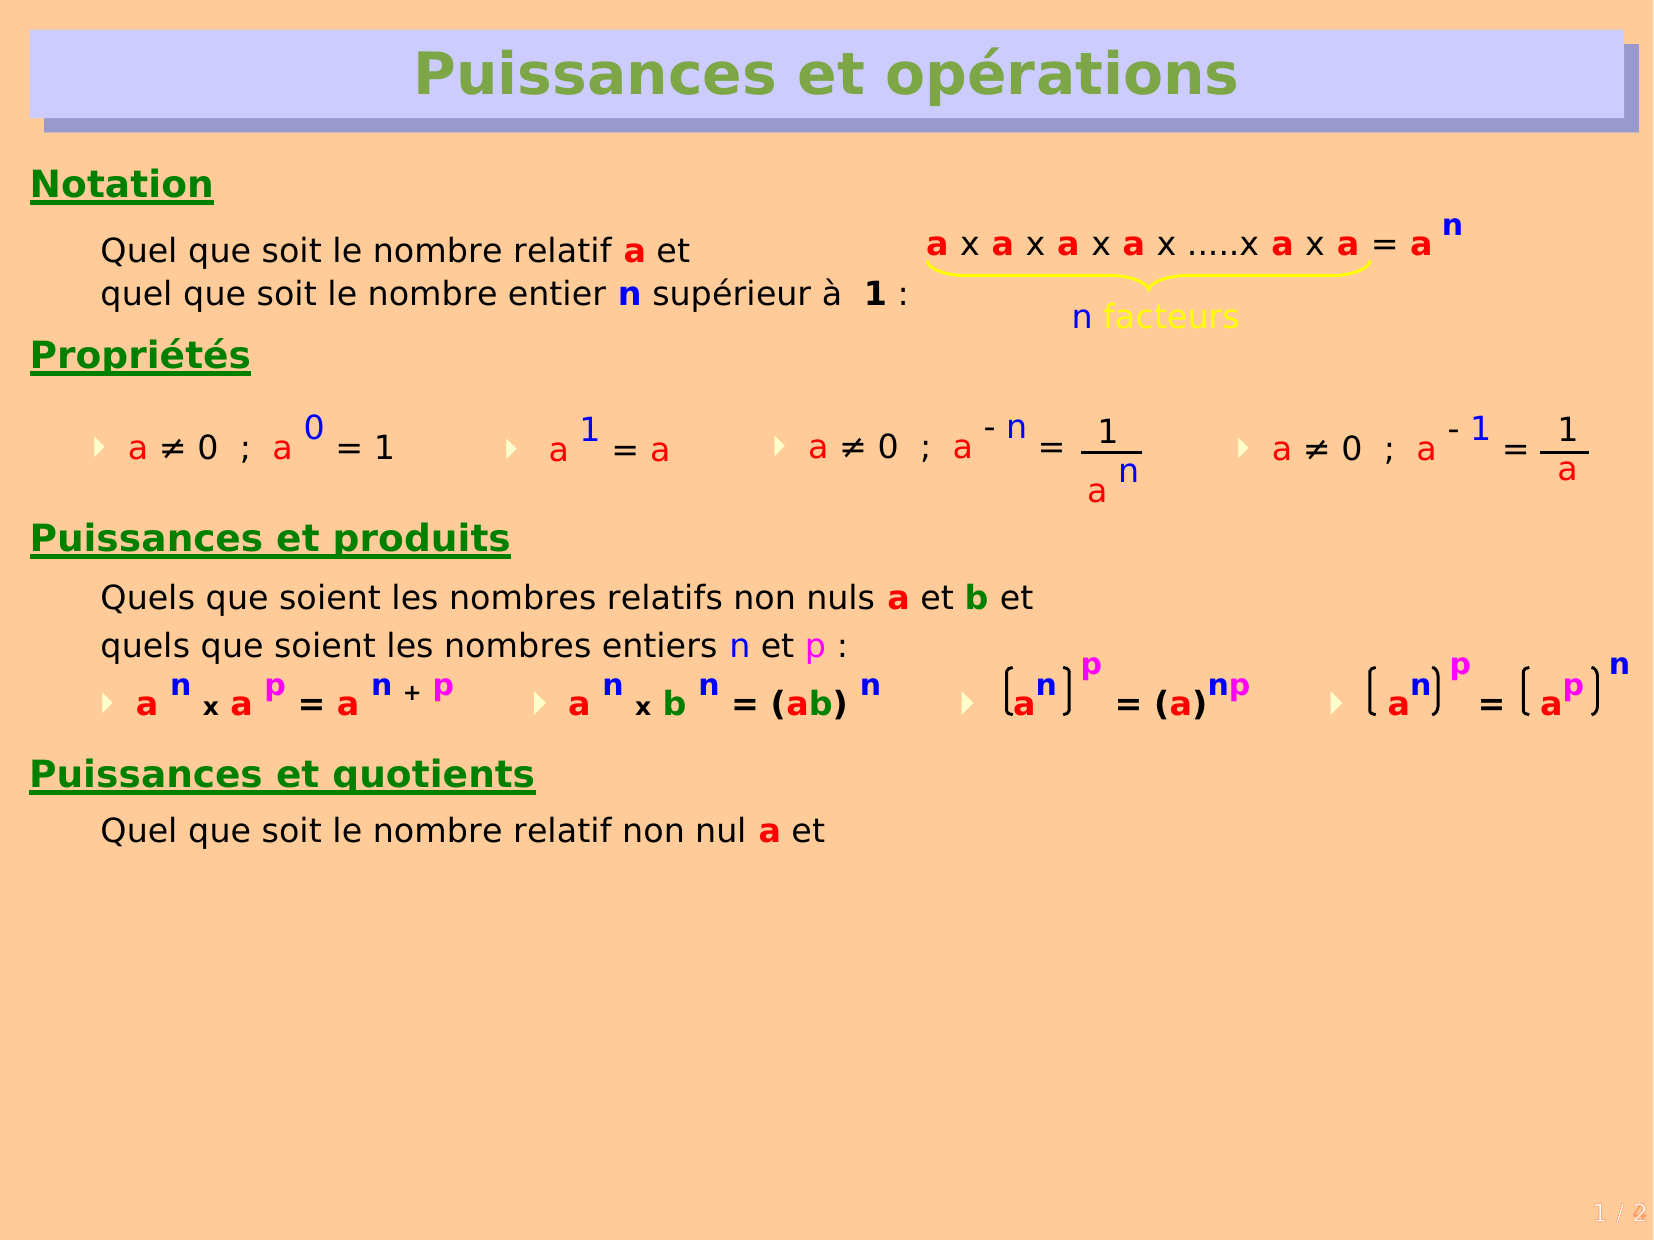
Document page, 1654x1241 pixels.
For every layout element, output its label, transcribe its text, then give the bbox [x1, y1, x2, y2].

text_box  a ≠ 0 ; a - n = [765, 408, 1076, 469]
text_box a x a x a x a x .....x a x a = a n [925, 207, 1472, 264]
text_box Puissances et produits [29, 516, 512, 561]
text_box n facteurs [1071, 297, 1241, 337]
text_box Puissances et quotients [29, 752, 536, 798]
text_box Quel que soit le nombre relatif non nul a et [100, 804, 836, 858]
text_box  a 1 = a [496, 410, 670, 472]
text_box  an = (a)np [950, 667, 1253, 724]
text_box  a n x a p = a n + p [91, 667, 456, 724]
text_box Quel que soit le nombre relatif a et [100, 224, 691, 274]
text_box p [1080, 646, 1103, 703]
text_box 1 a n [1087, 412, 1140, 451]
text_box  a n x b n = (ab) n [521, 667, 885, 724]
text_box 1 a n [1087, 454, 1140, 511]
text_box  an = ap [1318, 667, 1611, 724]
text_box  a ≠ 0 ; a - 1 = [1229, 410, 1540, 471]
text_box quel que soit le nombre entier n supérieur à 1 : [100, 274, 910, 314]
text_box n [1608, 646, 1631, 703]
text_box p [1449, 646, 1472, 703]
text_box 1 a [1554, 454, 1582, 489]
text_box 1 a [1554, 410, 1582, 451]
text_box Quels que soient les nombres relatifs non nuls a et b et [100, 571, 1034, 625]
text_box Propriétés [29, 333, 252, 378]
text_box quels que soient les nombres entiers n et p : [100, 625, 849, 666]
title Puissances et opérations [29, 29, 1625, 119]
text_box Notation [29, 162, 215, 207]
text_box 1 / 2 [1591, 1198, 1649, 1235]
text_box  a ≠ 0 ; a 0 = 1 [86, 408, 403, 470]
